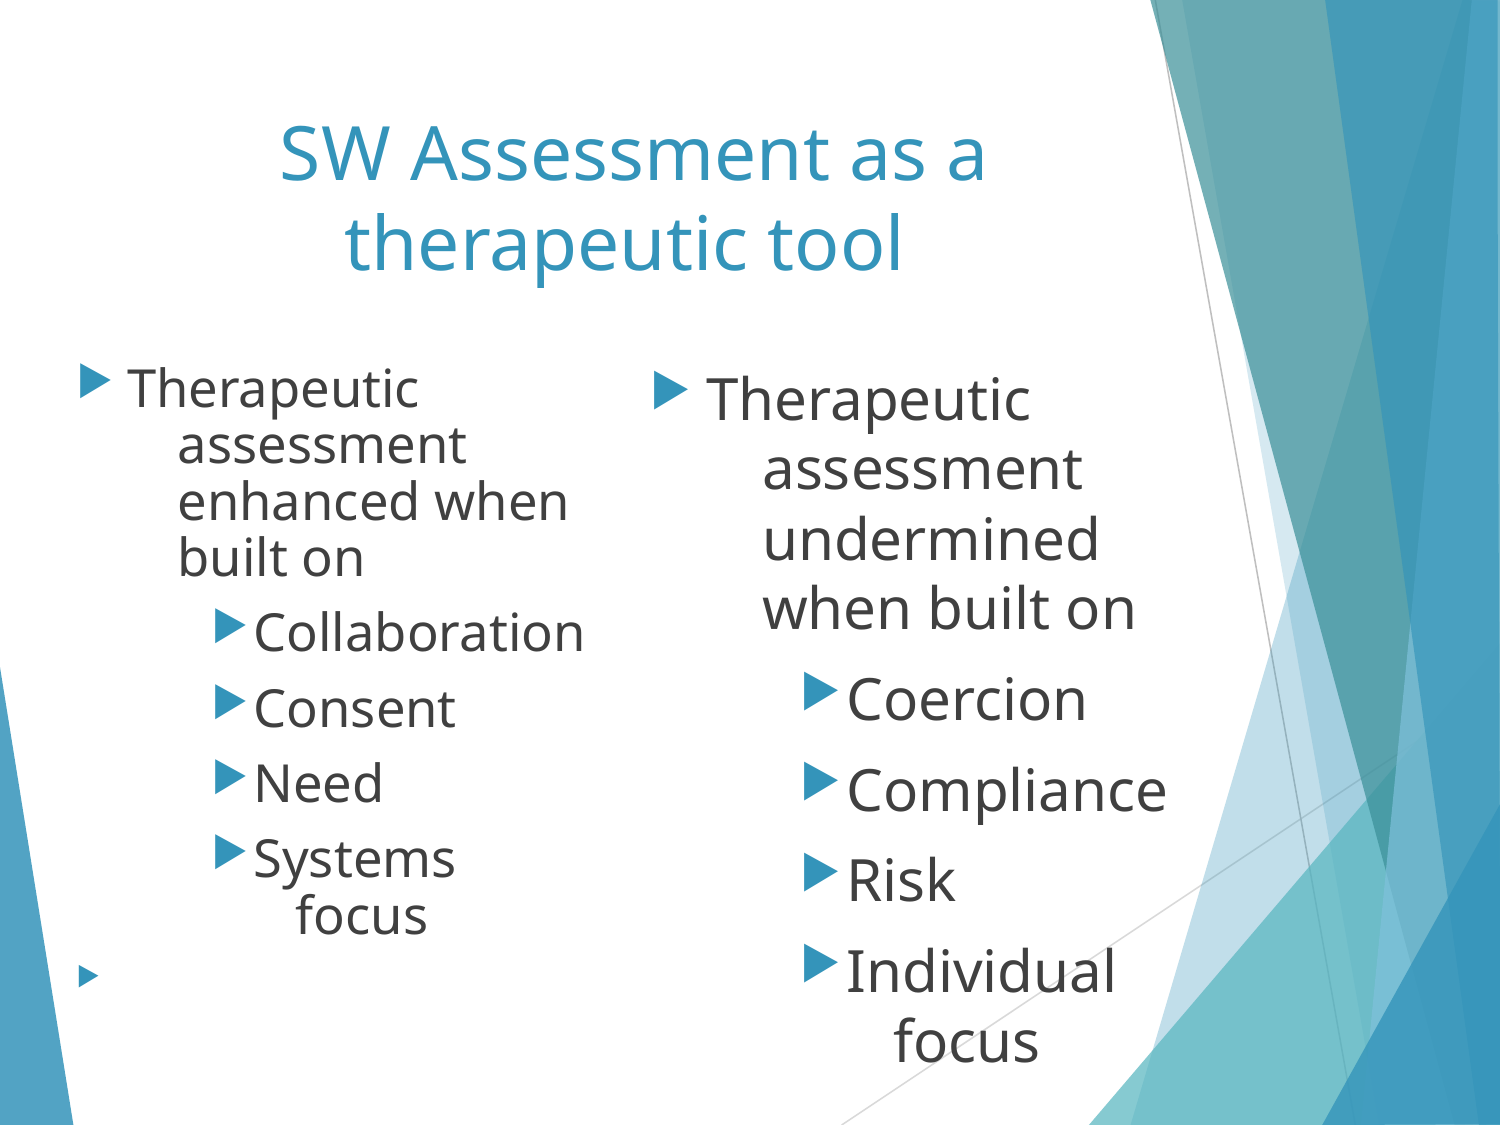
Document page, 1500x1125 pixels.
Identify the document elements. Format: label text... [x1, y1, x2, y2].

title SW Assessment as a therapeutic tool [114, 98, 1156, 315]
list Therapeutic assessment undermined when built on Coercion Compliance Risk Individual focus [634, 354, 1186, 1090]
list Therapeutic assessment enhanced when built on Collaboration Consent Need Systems focus [61, 354, 607, 992]
